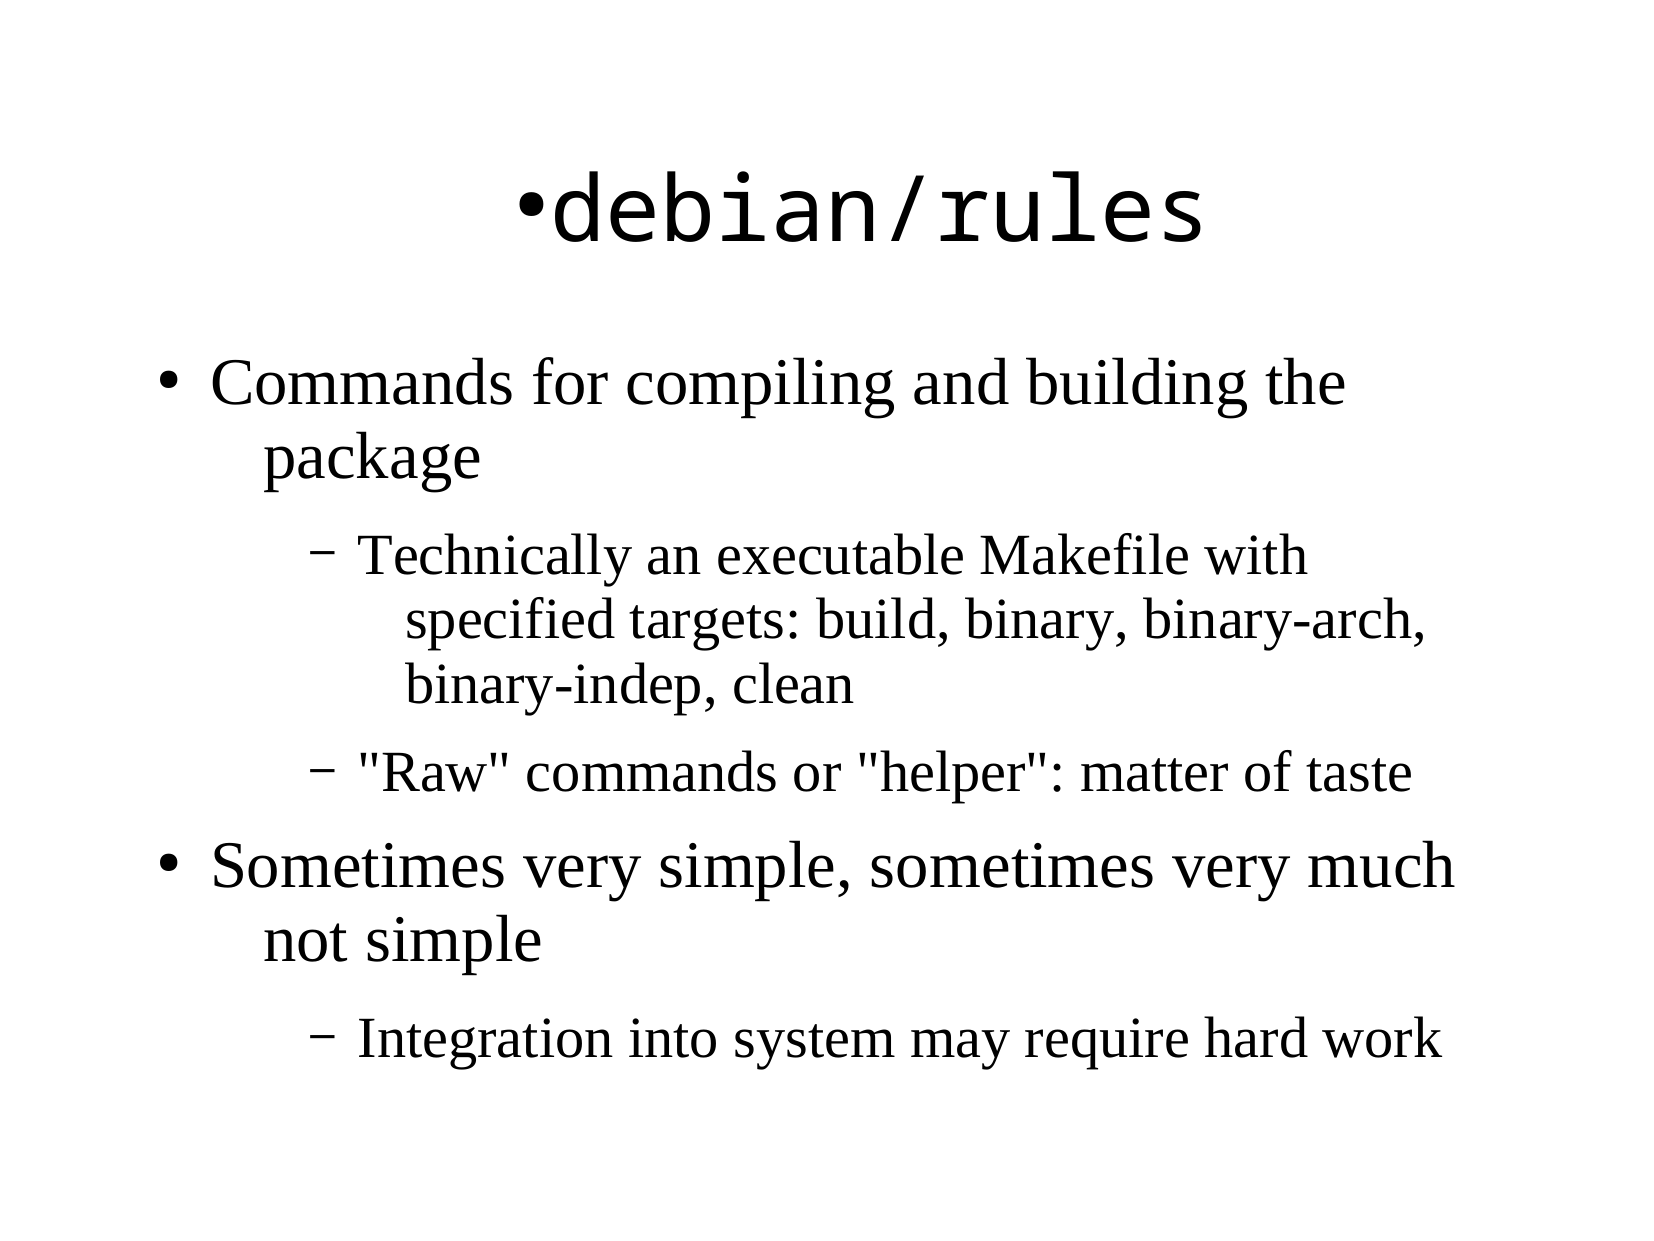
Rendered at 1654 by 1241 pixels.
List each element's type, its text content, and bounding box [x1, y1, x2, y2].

title debian/rules [121, 102, 1534, 311]
list Commands for compiling and building the package Technically an executable Makefile with specified targets: build, binary, binary-arch, binary-indep, clean "Raw" commands or "helper": matter of taste Sometimes very simple, sometimes very much not simple Integration into system may require hard work [121, 344, 1534, 1127]
